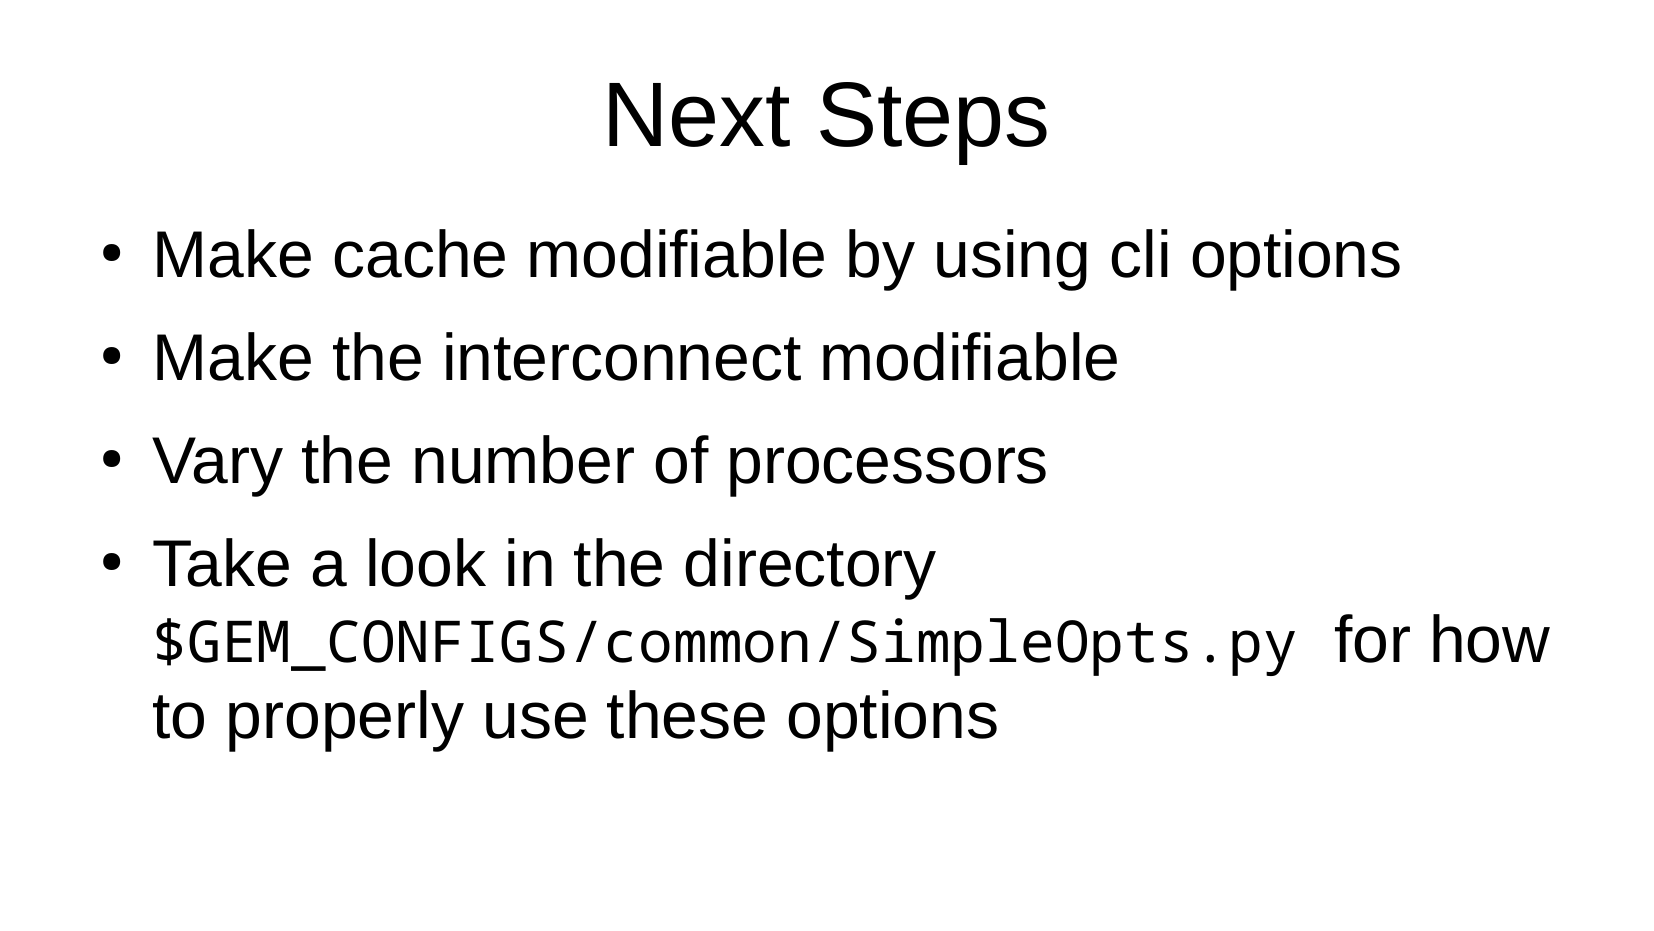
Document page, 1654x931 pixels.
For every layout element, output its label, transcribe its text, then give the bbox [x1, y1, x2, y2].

title Next Steps [82, 37, 1571, 193]
list Make cache modifiable by using cli options Make the interconnect modifiable Vary the number of processors Take a look in the directory $GEM_CONFIGS/common/SimpleOpts.py for how to properly use these options [82, 217, 1613, 758]
